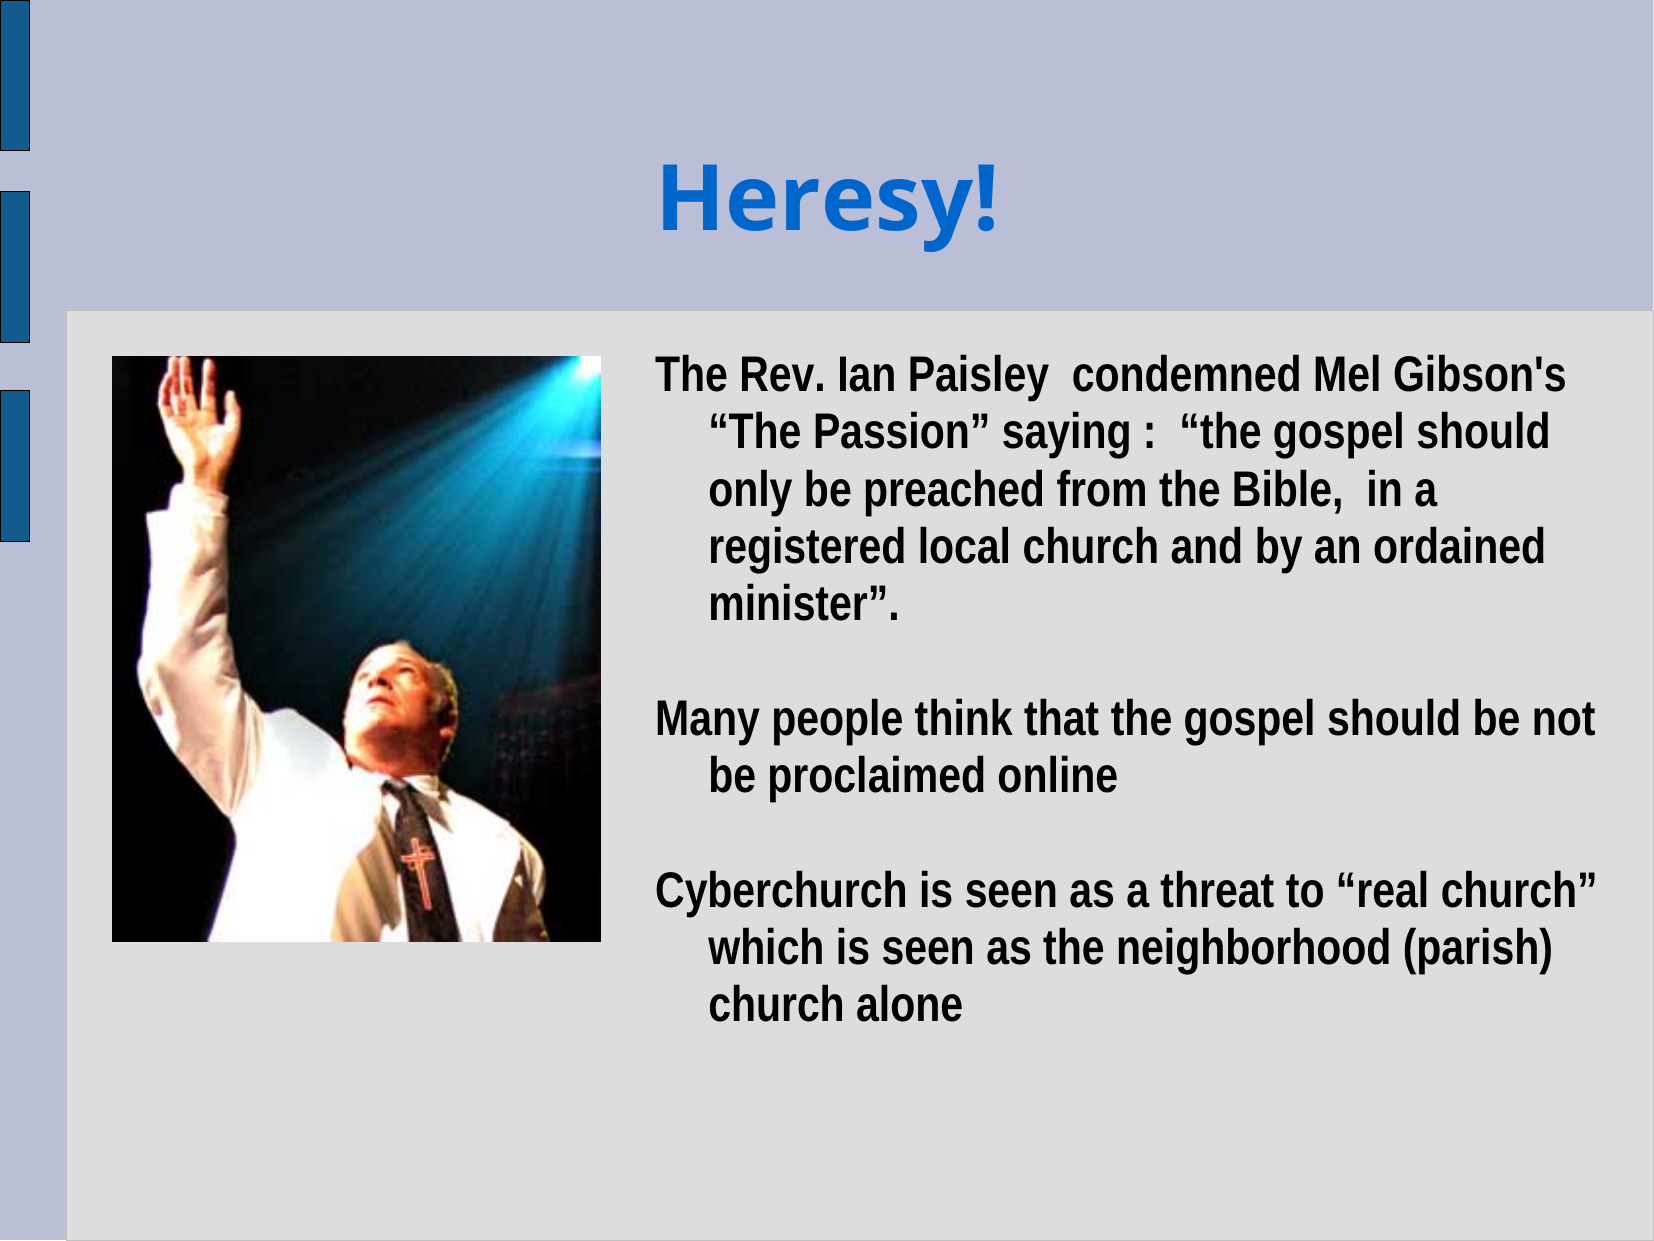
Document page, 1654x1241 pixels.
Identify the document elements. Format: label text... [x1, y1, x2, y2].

title Heresy! [121, 91, 1534, 299]
list The Rev. Ian Paisley condemned Mel Gibson's “The Passion” saying : “the gospel should only be preached from the Bible, in a registered local church and by an ordained minister”. Many people think that the gospel should be not be proclaimed online Cyberchurch is seen as a threat to “real church” which is seen as the neighborhood (parish) church alone [637, 344, 1613, 1127]
picture [112, 356, 601, 942]
